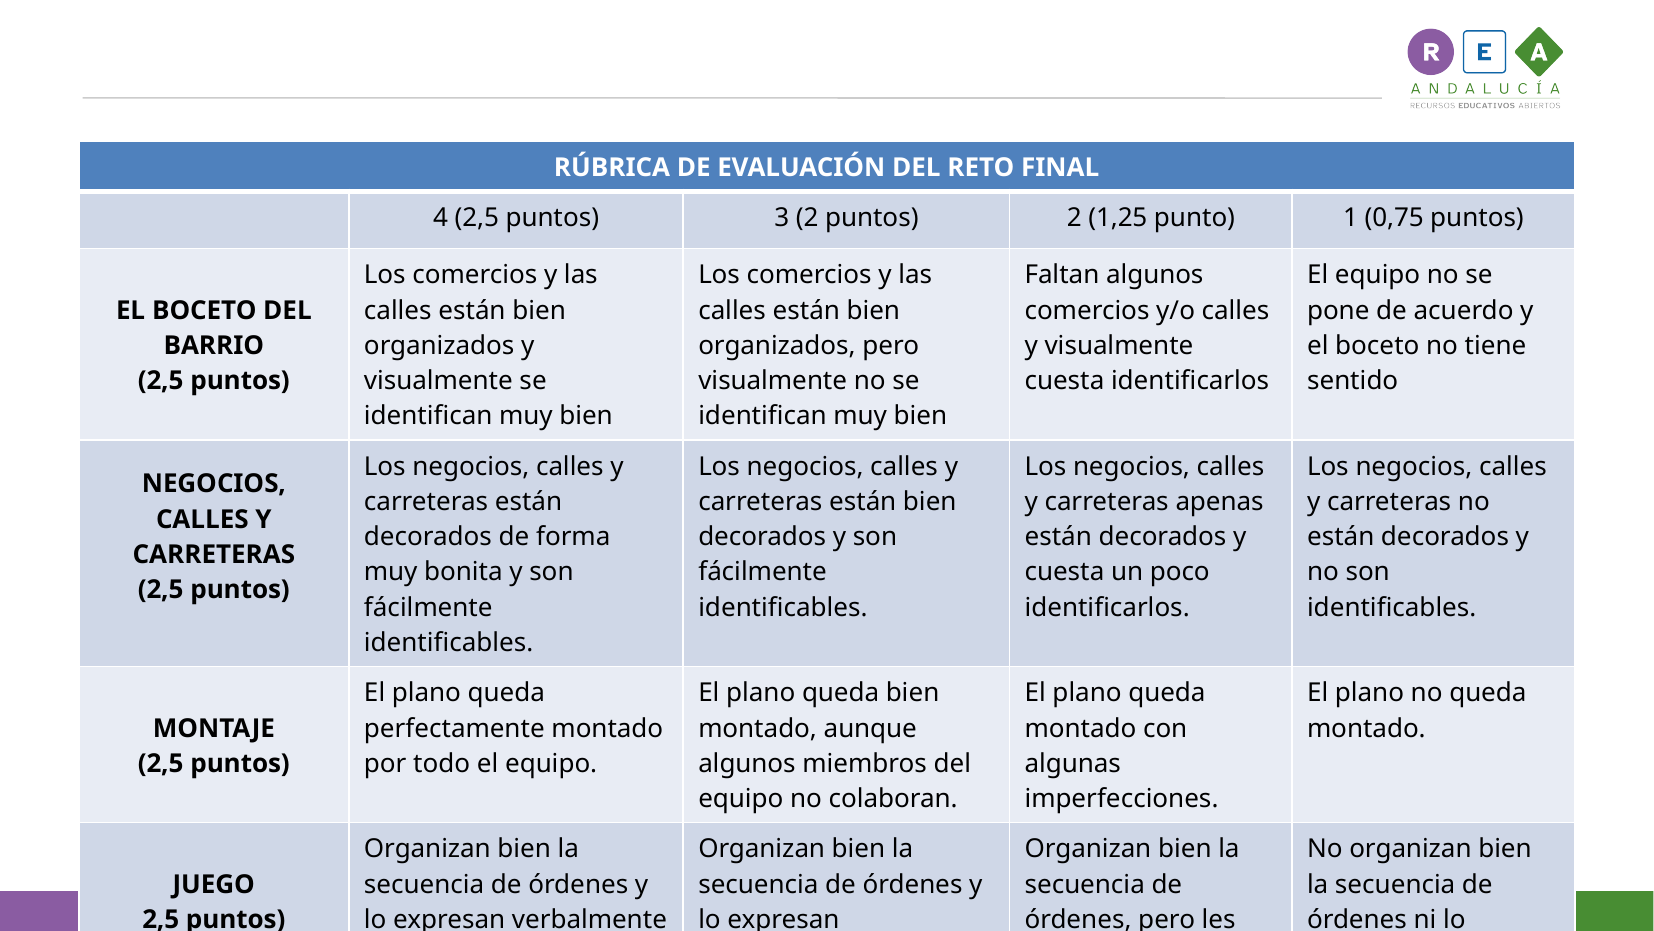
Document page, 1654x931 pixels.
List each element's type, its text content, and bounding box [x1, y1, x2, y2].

table_cell Los comercios y las calles están bien organizados, pero visualmente no se identifican muy bien [684, 249, 1009, 439]
table_cell Los comercios y las calles están bien organizados y visualmente se identifican muy bien [350, 249, 682, 439]
table_cell El plano queda montado con algunas imperfecciones. [1010, 667, 1291, 822]
table_cell Organizan bien la secuencia de órdenes y lo expresan verbalmente de forma correcta. [684, 823, 1009, 931]
table_cell 2 (1,25 punto) [1010, 194, 1291, 248]
table_cell Organizan bien la secuencia de órdenes, pero les cuesta expresarlo verbalmente [1010, 823, 1291, 931]
table_cell JUEGO 2,5 puntos) [80, 823, 348, 931]
table_cell Los negocios, calles y carreteras están decorados de forma muy bonita y son fácilmente identificables. [350, 441, 682, 666]
picture [0, 891, 78, 931]
table_cell MONTAJE (2,5 puntos) [80, 667, 348, 822]
table_cell No organizan bien la secuencia de órdenes ni lo expresan de forma adecuada. [1293, 823, 1574, 931]
table_cell Faltan algunos comercios y/o calles y visualmente cuesta identificarlos [1010, 249, 1291, 439]
table_cell EL BOCETO DEL BARRIO (2,5 puntos) [80, 249, 348, 439]
table_cell Los negocios, calles y carreteras están bien decorados y son fácilmente identificables. [684, 441, 1009, 666]
table_cell El plano queda bien montado, aunque algunos miembros del equipo no colaboran. [684, 667, 1009, 822]
table_cell 1 (0,75 puntos) [1293, 194, 1574, 248]
picture [1576, 891, 1654, 931]
table_cell NEGOCIOS, CALLES Y CARRETERAS (2,5 puntos) [80, 441, 348, 666]
table_cell [80, 194, 348, 248]
table_cell 4 (2,5 puntos) [350, 194, 682, 248]
picture [1400, 0, 1571, 140]
table_header RÚBRICA DE EVALUACIÓN DEL RETO FINAL [80, 142, 1574, 189]
table_cell Organizan bien la secuencia de órdenes y lo expresan verbalmente con un vocabulario rico. [350, 823, 682, 931]
table_cell El plano no queda montado. [1293, 667, 1574, 822]
table_cell Los negocios, calles y carreteras no están decorados y no son identificables. [1293, 441, 1574, 666]
table_cell Los negocios, calles y carreteras apenas están decorados y cuesta un poco identificarlos. [1010, 441, 1291, 666]
table_cell 3 (2 puntos) [684, 194, 1009, 248]
table_cell El plano queda perfectamente montado por todo el equipo. [350, 667, 682, 822]
table_cell El equipo no se pone de acuerdo y el boceto no tiene sentido [1293, 249, 1574, 439]
